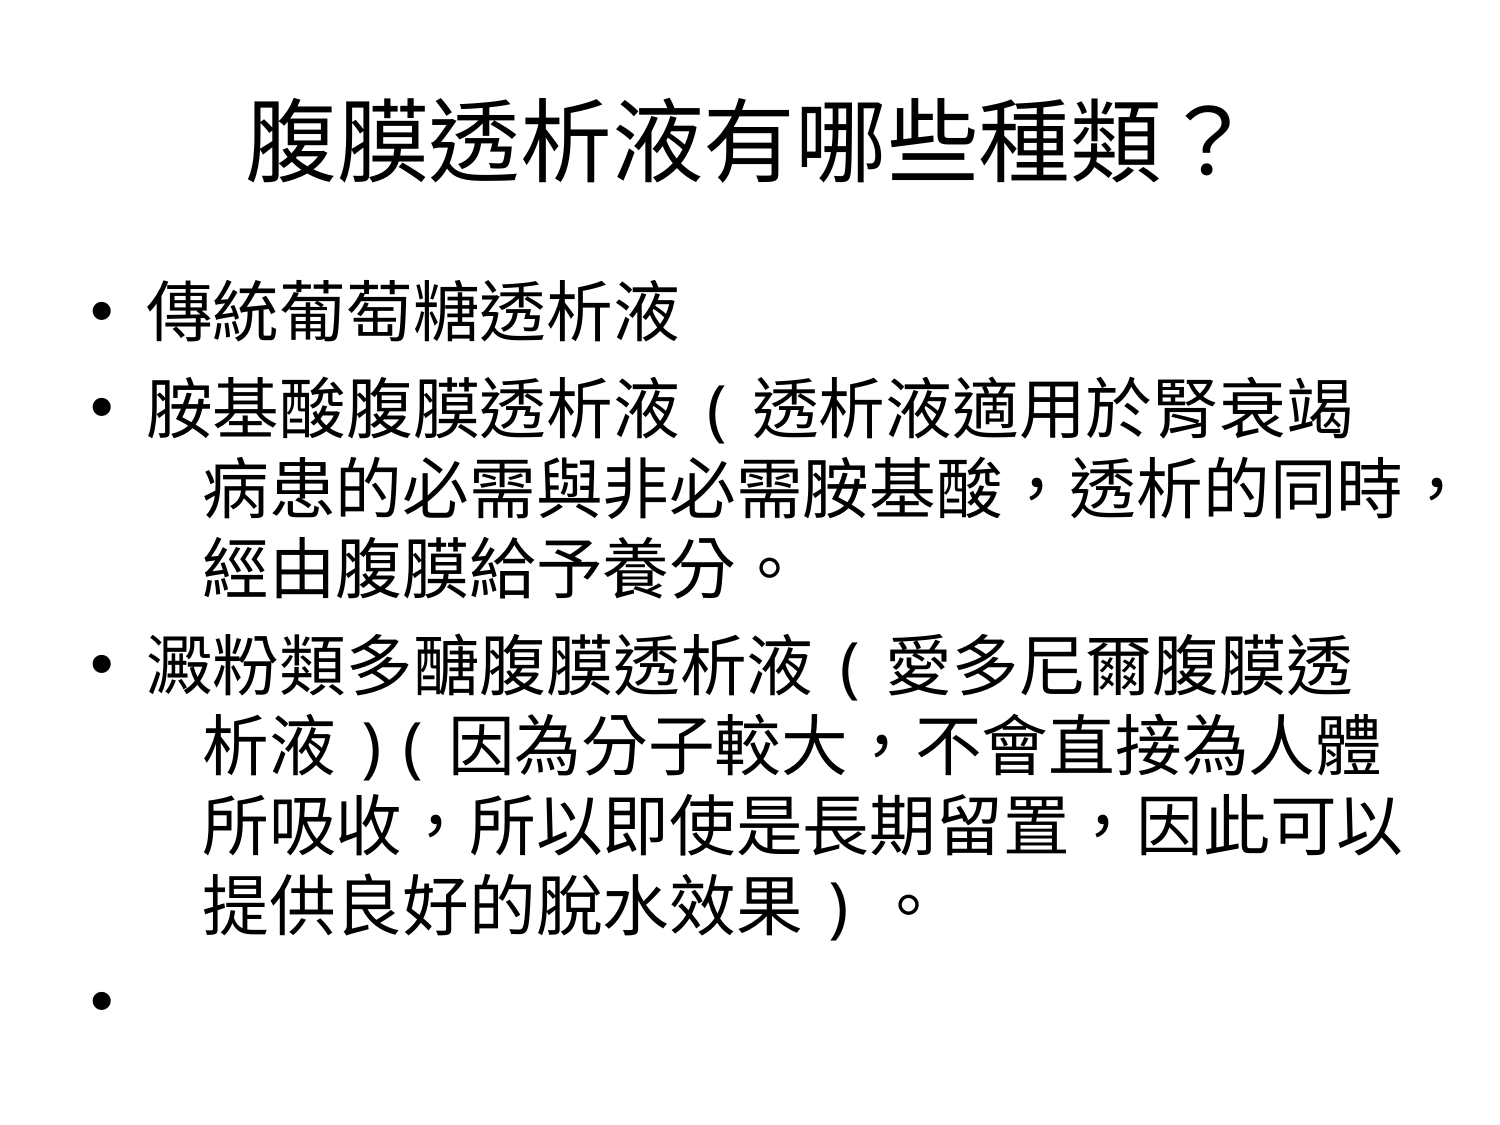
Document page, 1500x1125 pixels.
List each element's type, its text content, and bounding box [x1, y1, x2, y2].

list 傳統葡萄糖透析液 胺基酸腹膜透析液(透析液適用於腎衰竭病患的必需與非必需胺基酸，透析的同時，經由腹膜給予養分。 澱粉類多醣腹膜透析液(愛多尼爾腹膜透析液)(因為分子較大，不會直接為人體所吸收，所以即使是長期留置，因此可以提供良好的脫水效果)。 [75, 262, 1426, 1005]
title 腹膜透析液有哪些種類？ [75, 45, 1426, 233]
